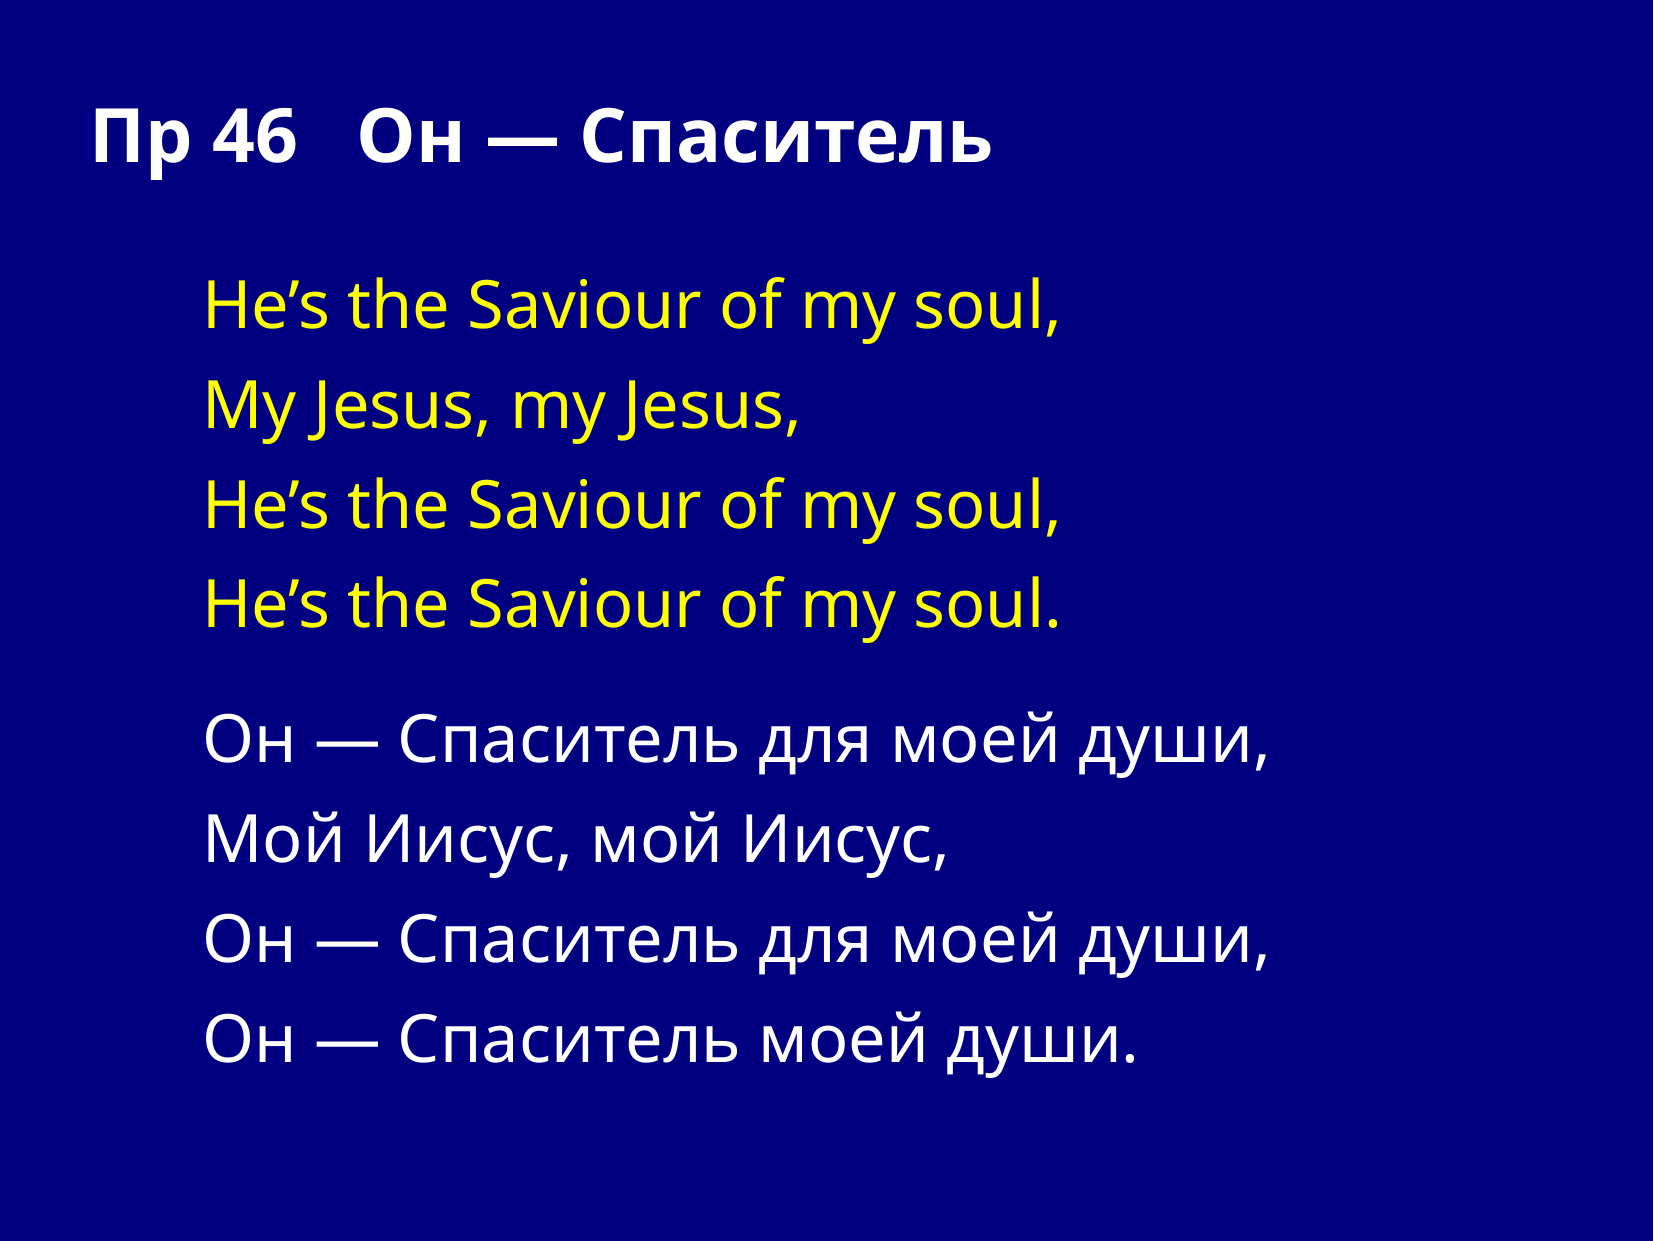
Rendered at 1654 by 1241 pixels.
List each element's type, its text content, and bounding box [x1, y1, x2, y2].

text_box He’s the Saviour of my soul, My Jesus, my Jesus, He’s the Saviour of my soul, He’s the Saviour of my soul. [75, 188, 1576, 638]
text_box Он — Спаситель для моей души, Мой Иисус, мой Иисус, Он — Спаситель для моей души, Он — Спаситель моей души. [75, 675, 1576, 1163]
text_box Пр 46 Он — Спаситель [75, 75, 1576, 188]
